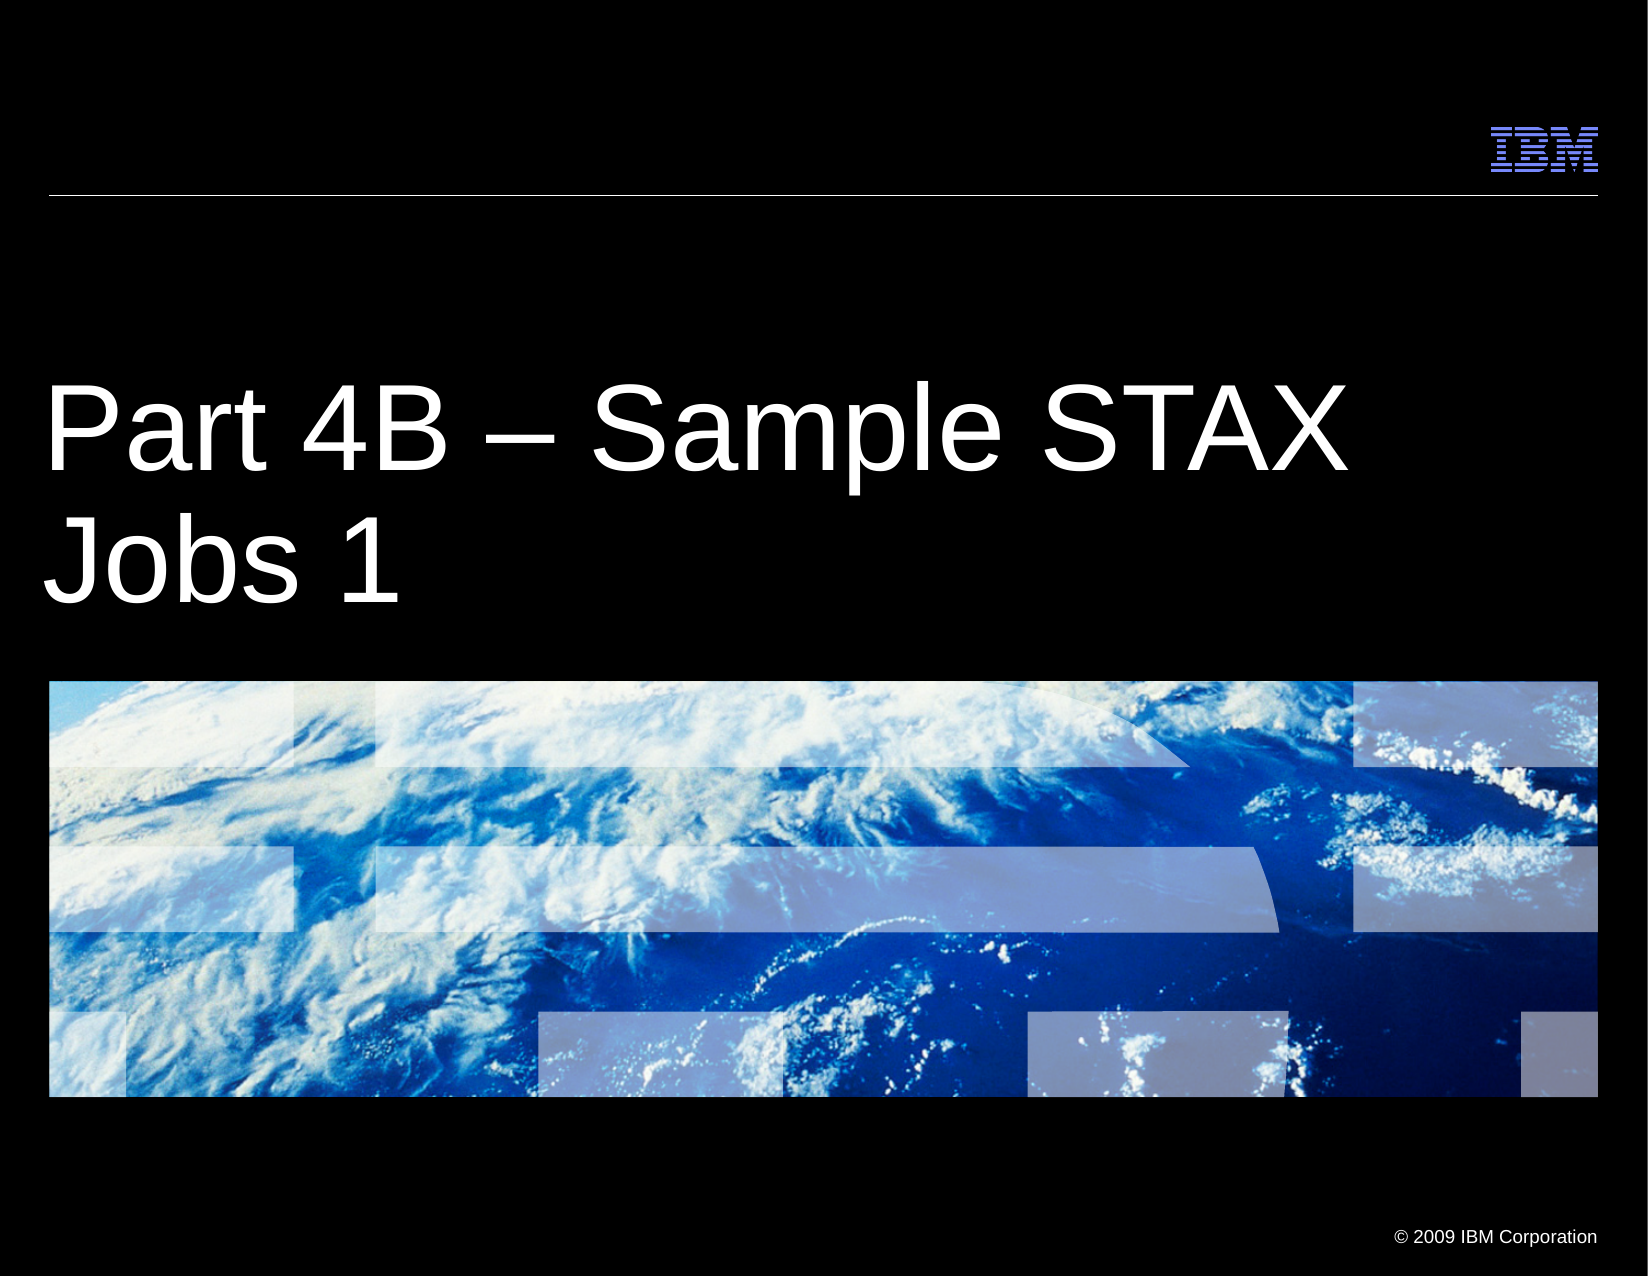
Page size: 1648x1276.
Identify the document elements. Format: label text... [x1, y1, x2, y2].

title Part 4B – Sample STAX Jobs 1 [25, 263, 1598, 638]
picture [1491, 127, 1598, 172]
picture [49, 681, 1598, 1097]
